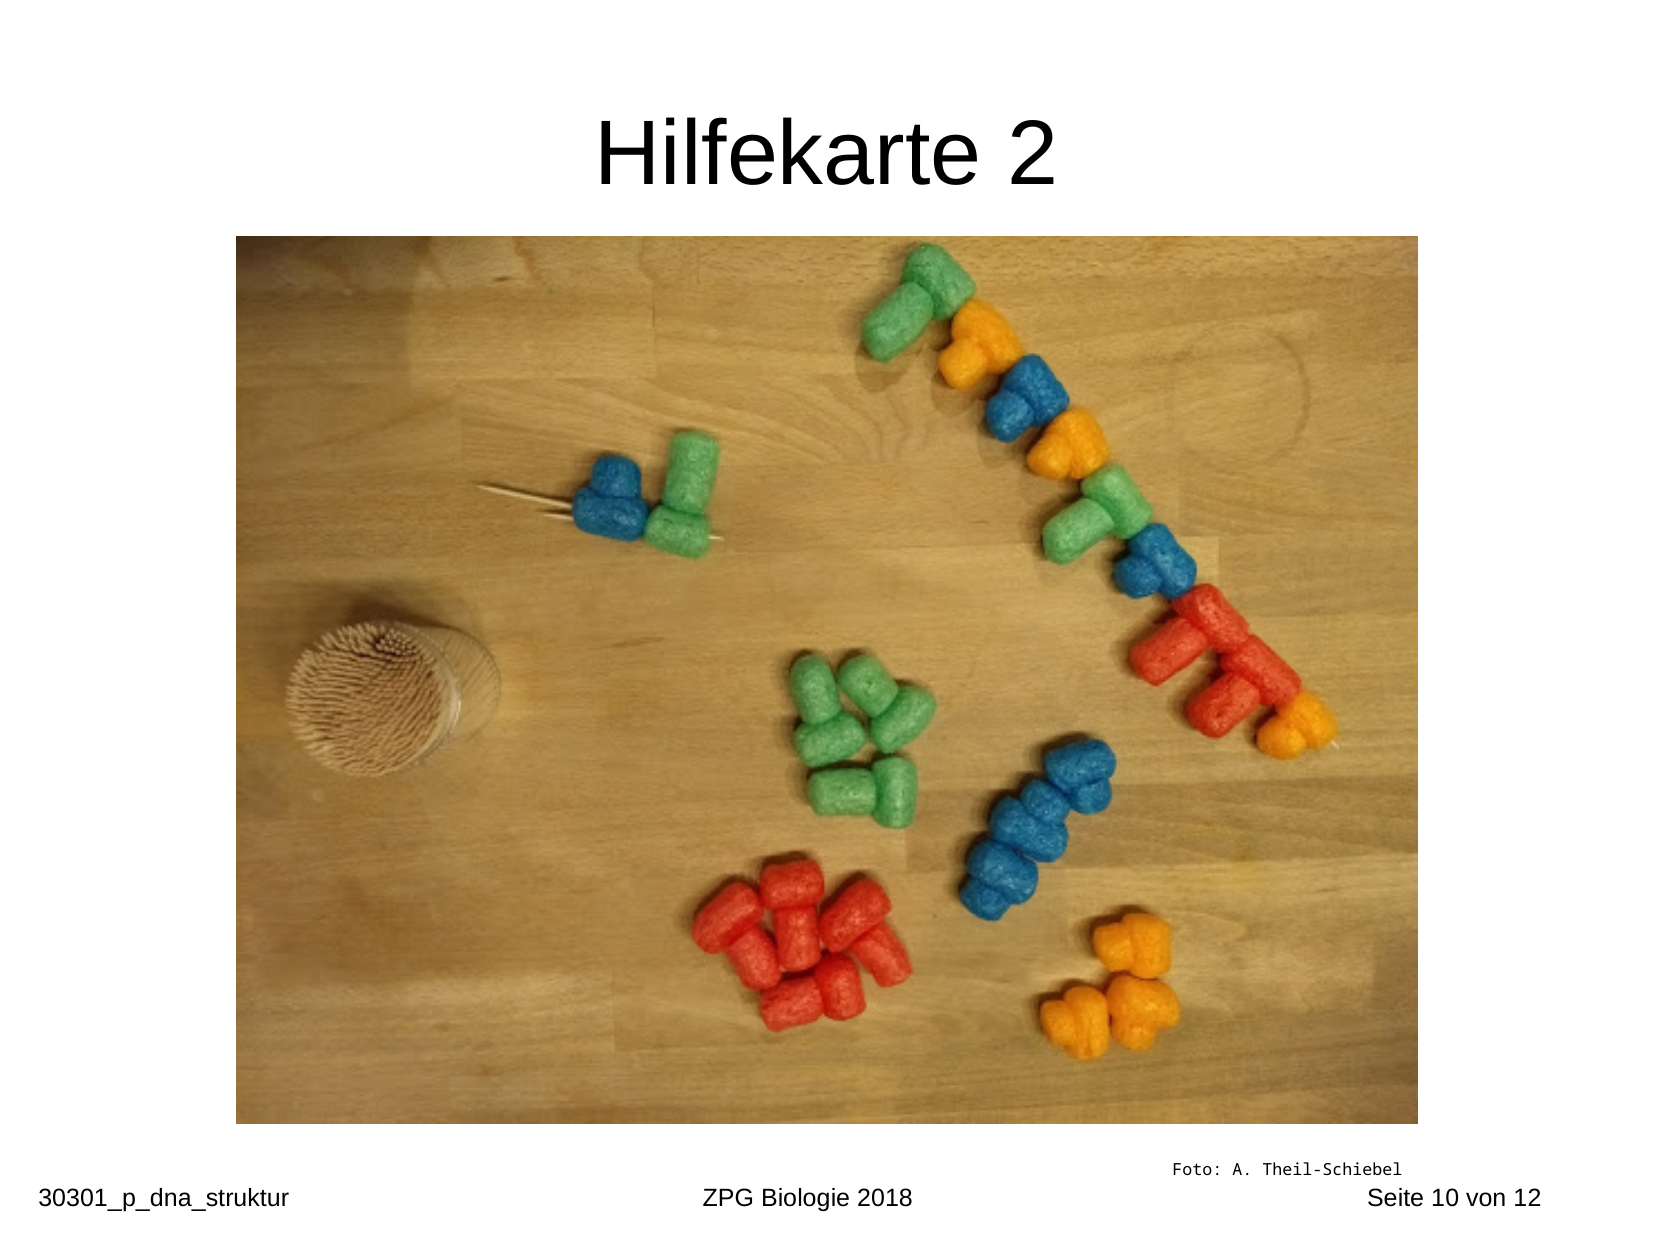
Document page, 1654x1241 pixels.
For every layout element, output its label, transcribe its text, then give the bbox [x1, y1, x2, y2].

text_box Foto: A. Theil-Schiebel [874, 1149, 1418, 1176]
picture [236, 236, 1418, 1124]
title Hilfekarte 2 [82, 49, 1571, 257]
text_box 30301_p_dna_struktur ZPG Biologie 2018 Seite 10 von 12 [23, 1176, 1619, 1220]
